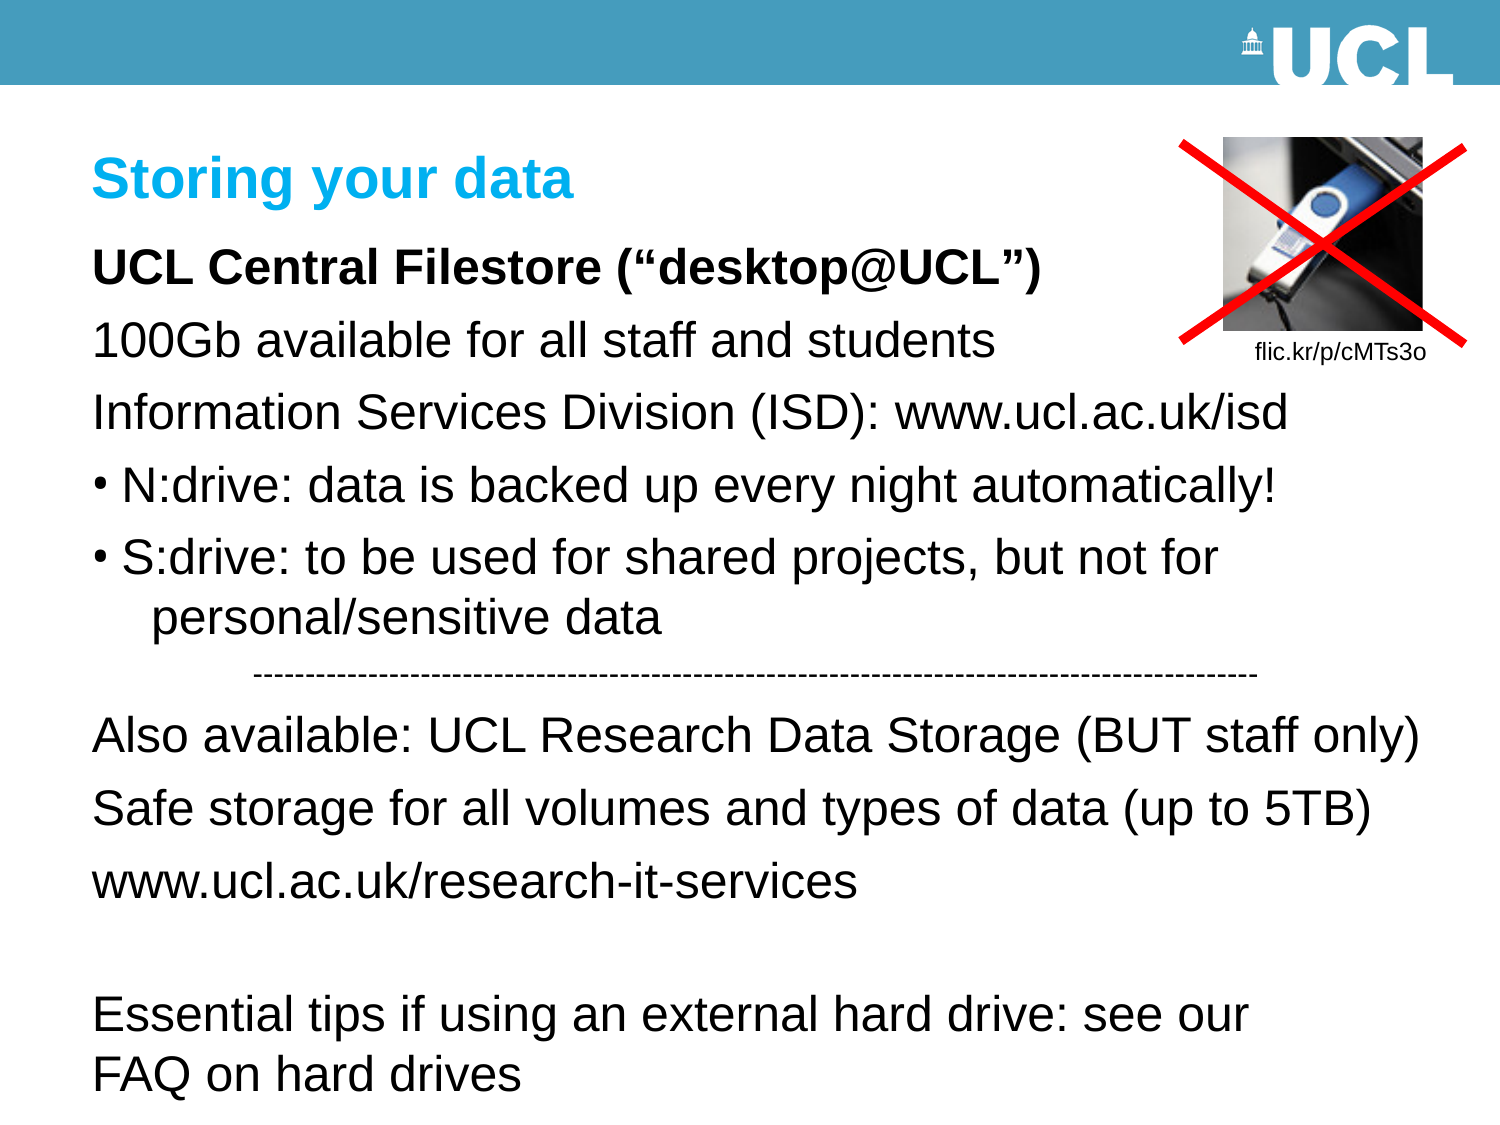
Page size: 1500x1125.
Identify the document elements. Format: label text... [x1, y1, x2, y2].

picture [1223, 137, 1423, 237]
picture [1223, 251, 1423, 331]
picture [1223, 180, 1313, 305]
text_box Storing your data UCL Central Filestore (“desktop@UCL”) 100Gb available for all staff and students Information Services Division (ISD): www.ucl.ac.uk/isd N:drive: data is backed up every night automatically! S:drive: to be used for shared projects, but not for personal/sensitive data ------------------------------------------------------------------------------------------------ Also available: UCL Research Data Storage (BUT staff only) Safe storage for all volumes and types of data (up to 5TB) www.ucl.ac.uk/research-it-services Essential tips if using an external hard drive: see our FAQ on hard drives [76, 132, 1446, 1125]
text_box flic.kr/p/cMTs3o [1239, 327, 1477, 373]
picture [1333, 182, 1423, 308]
